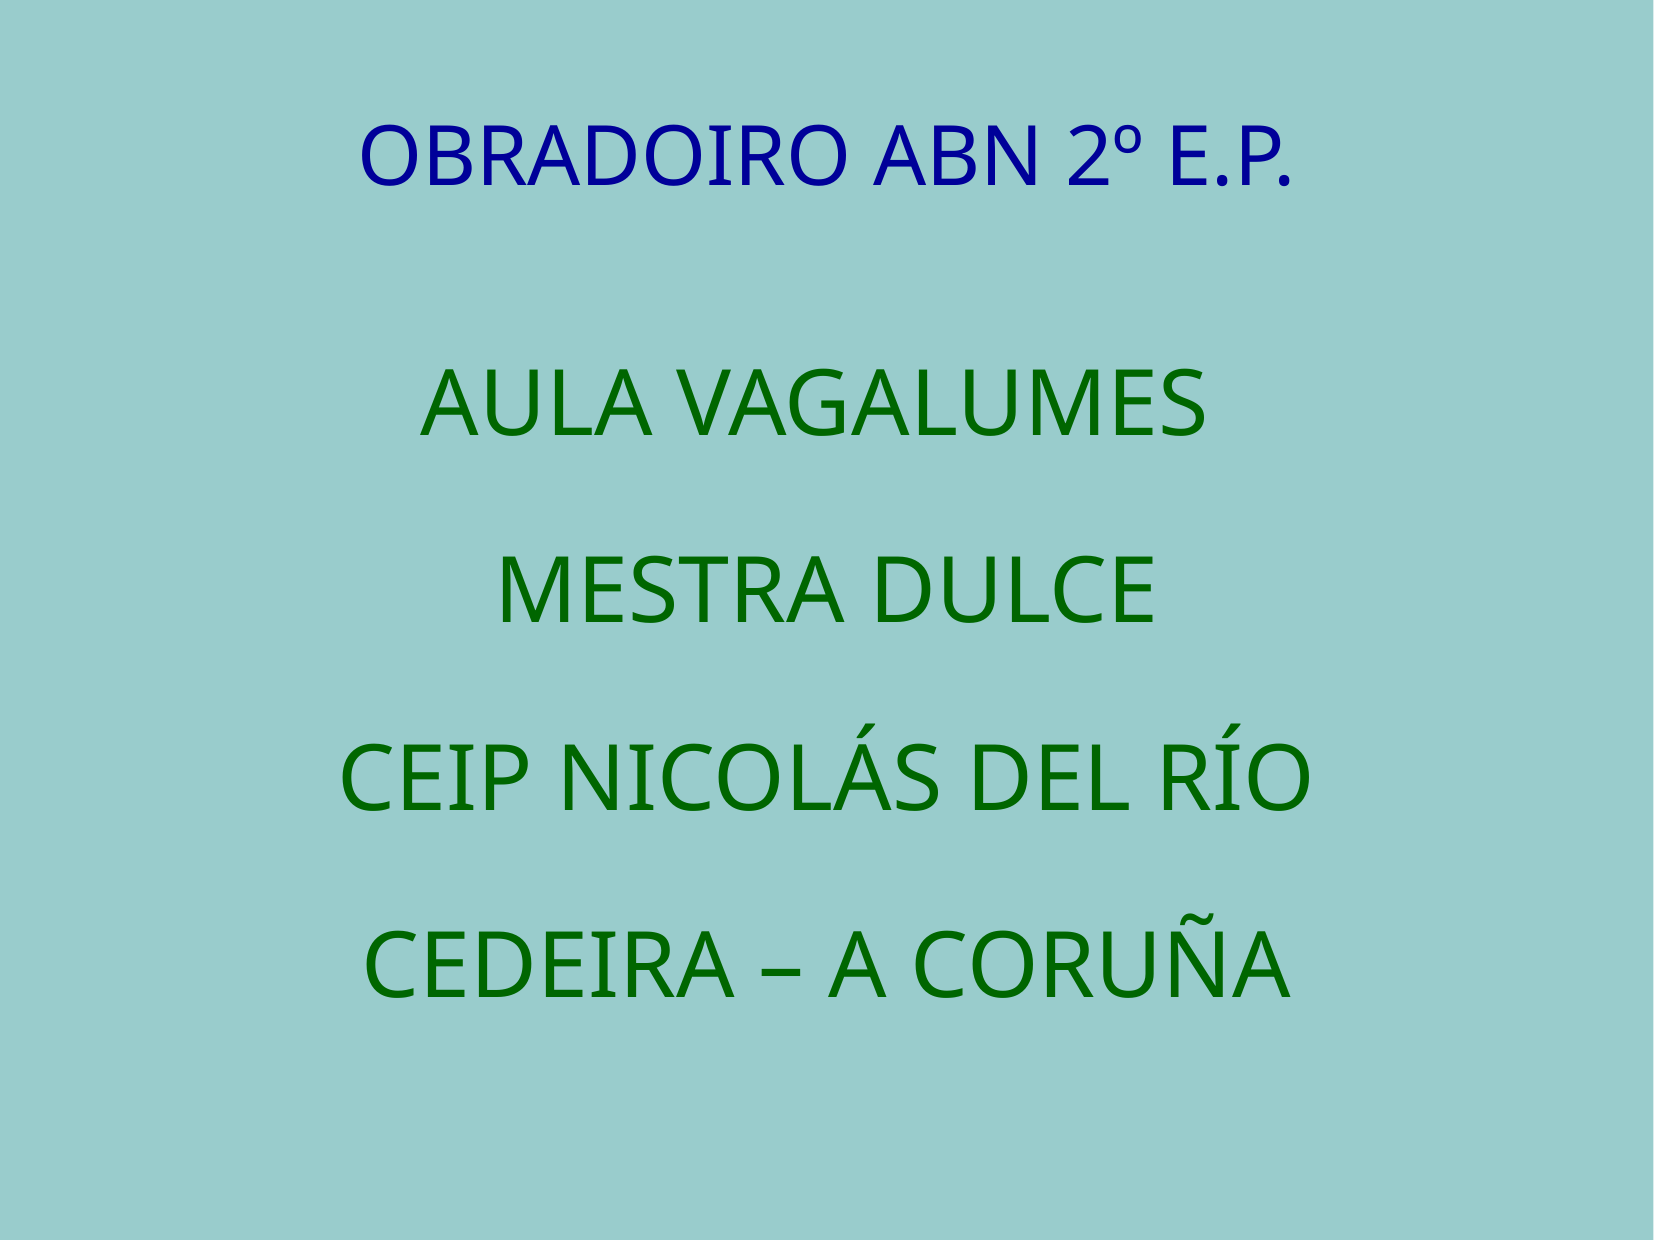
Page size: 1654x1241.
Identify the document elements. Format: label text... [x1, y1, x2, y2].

title OBRADOIRO ABN 2º E.P. [82, 49, 1571, 257]
subtitle AULA VAGALUMES MESTRA DULCE CEIP NICOLÁS DEL RÍO CEDEIRA – A CORUÑA [82, 290, 1571, 1010]
